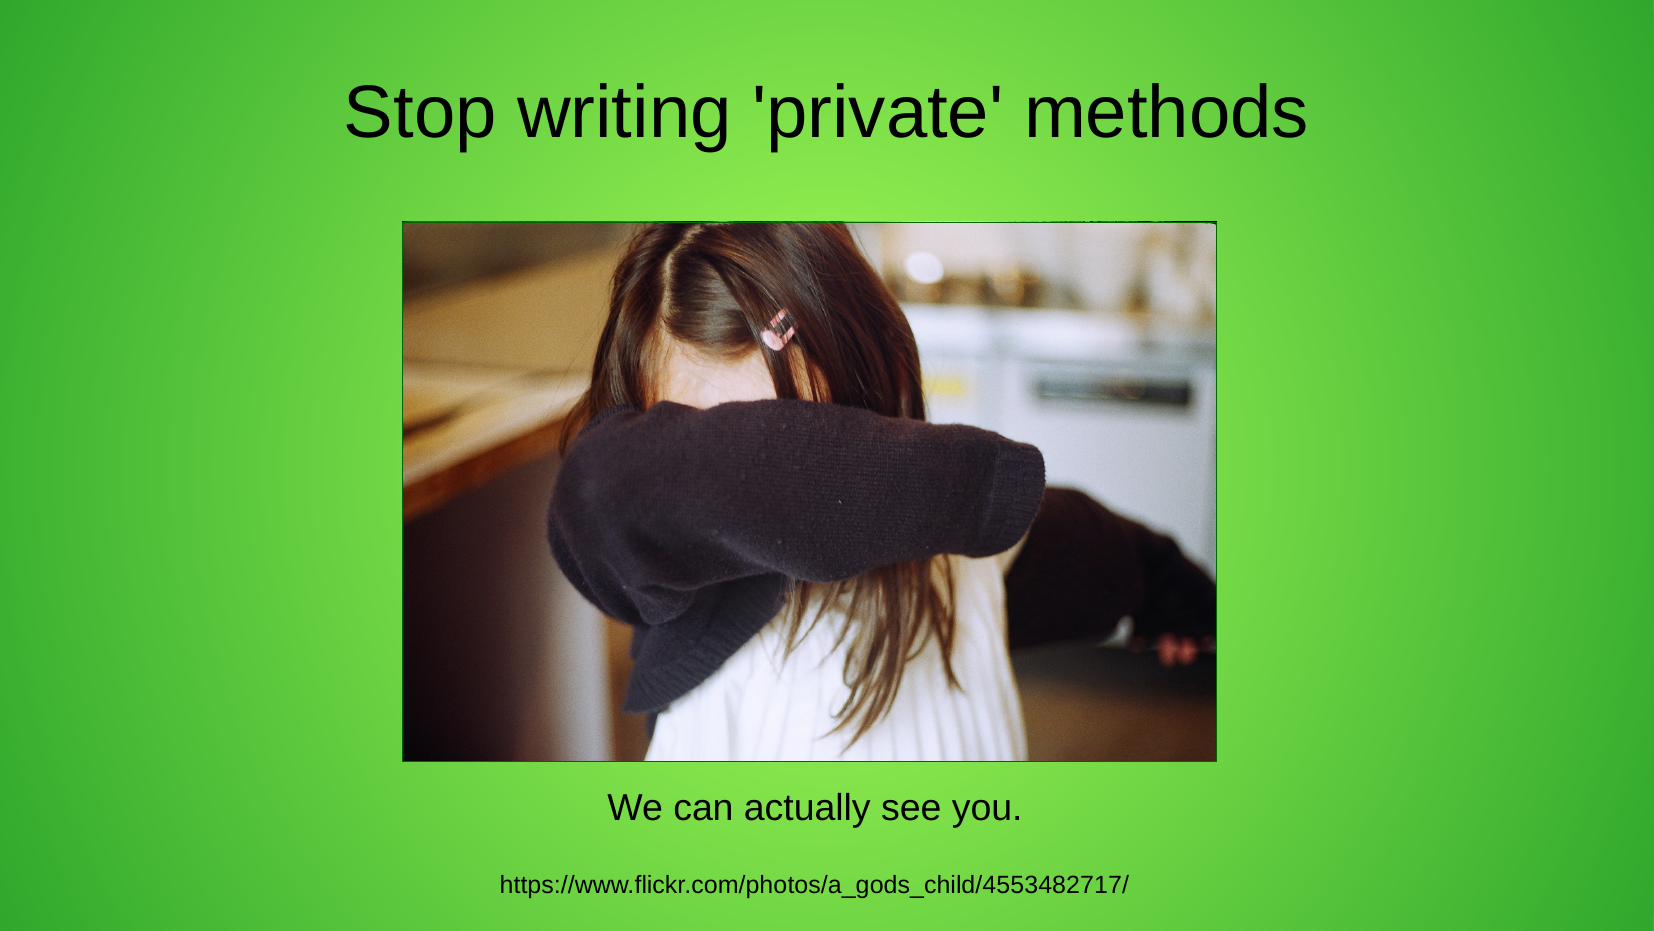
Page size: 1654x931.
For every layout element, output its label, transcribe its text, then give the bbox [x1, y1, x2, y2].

picture [402, 221, 1217, 762]
title Stop writing 'private' methods [82, 35, 1571, 189]
text_box We can actually see you. https://www.flickr.com/photos/a_gods_child/4553482717/ [153, 779, 1477, 907]
